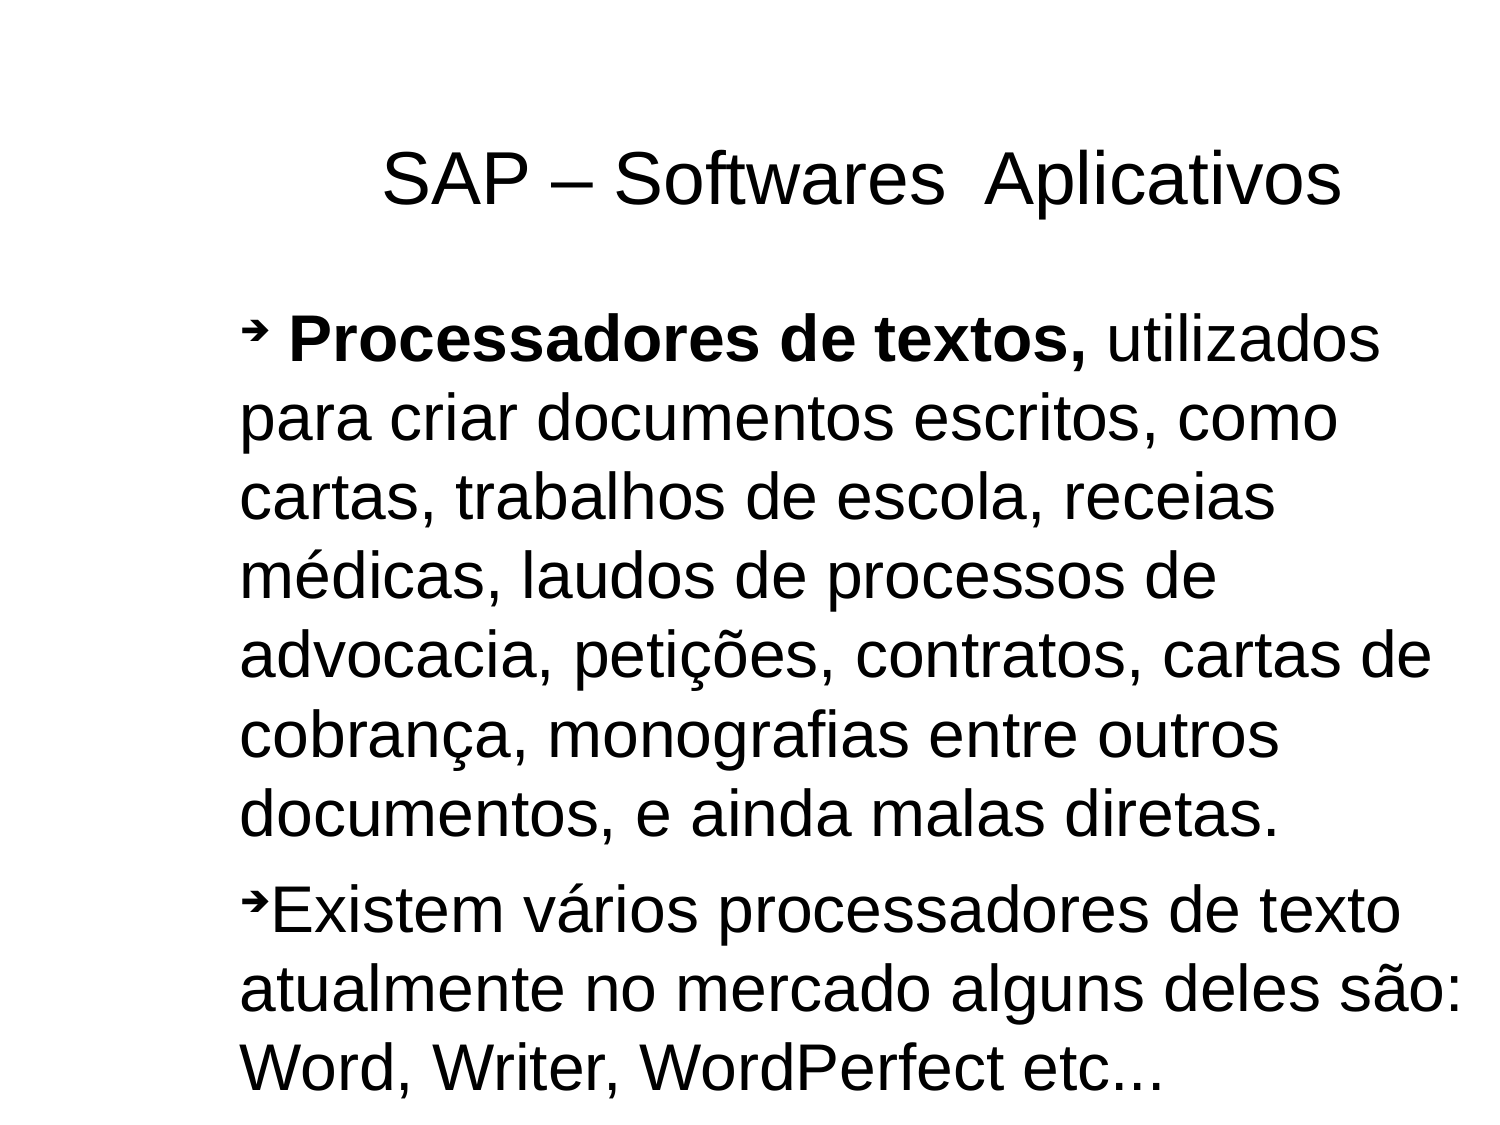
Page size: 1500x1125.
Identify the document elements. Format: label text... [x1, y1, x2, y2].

list Processadores de textos, utilizados para criar documentos escritos, como cartas, trabalhos de escola, receias médicas, laudos de processos de advocacia, petições, contratos, cartas de cobrança, monografias entre outros documentos, e ainda malas diretas. Existem vários processadores de texto atualmente no mercado alguns deles são: Word, Writer, WordPerfect etc... [225, 287, 1500, 907]
title SAP – Softwares Aplicativos [225, 112, 1500, 238]
